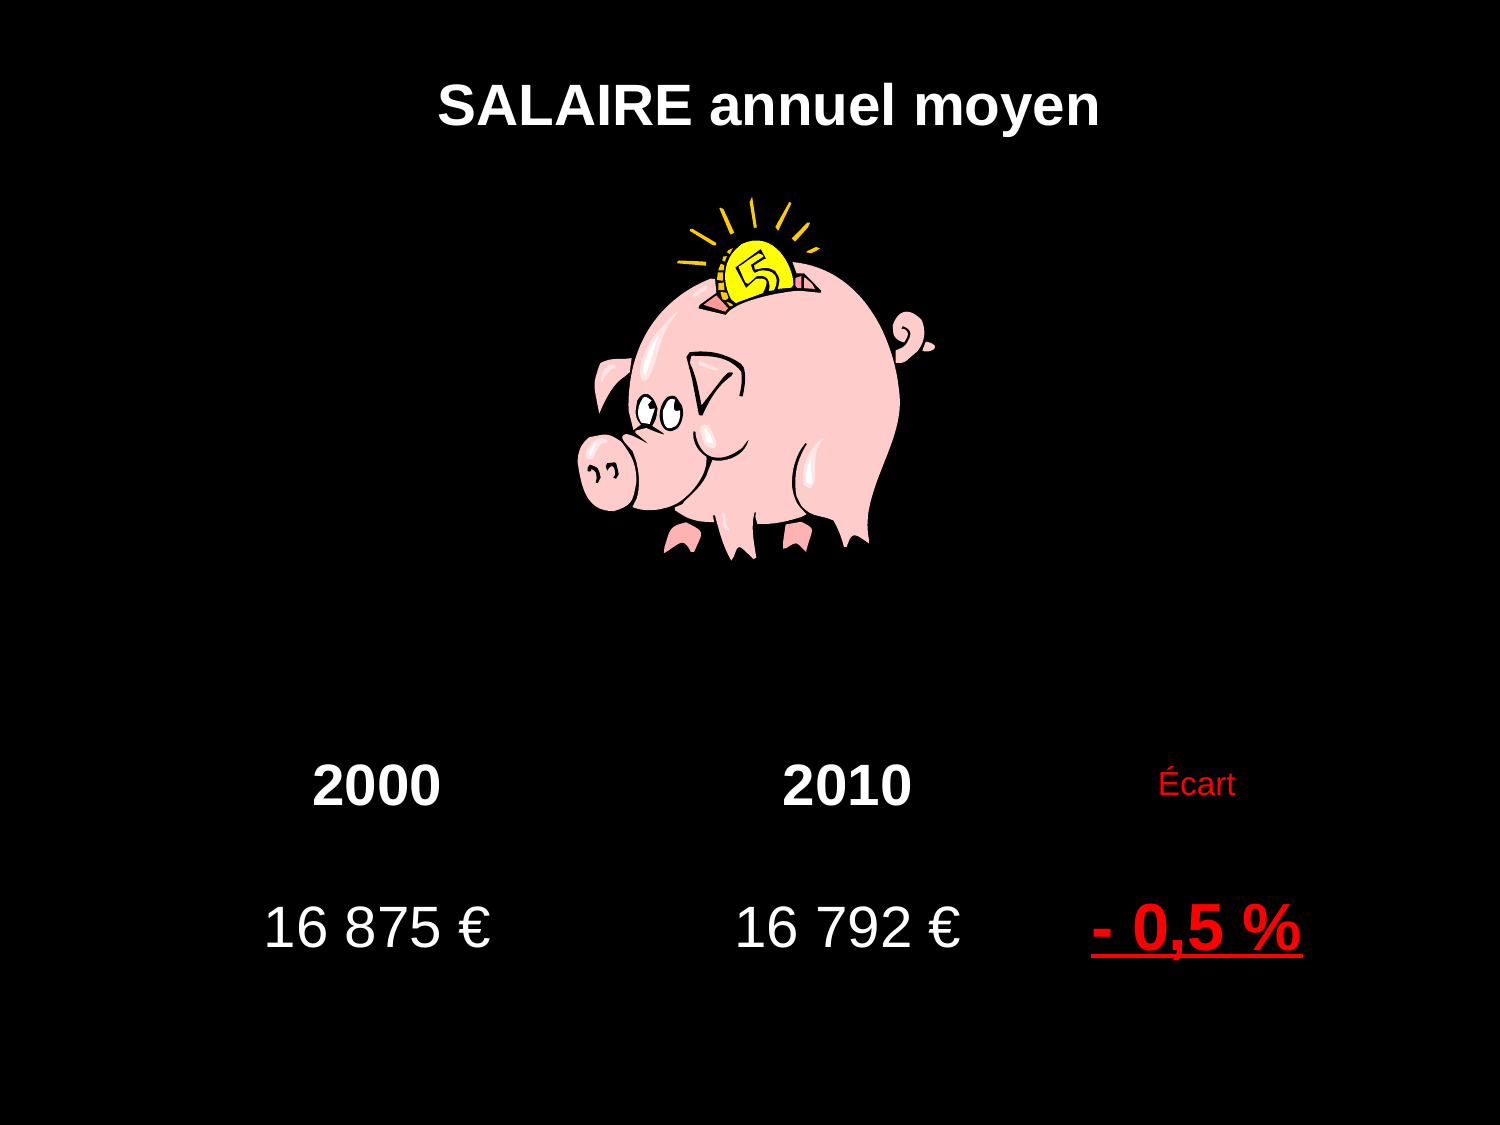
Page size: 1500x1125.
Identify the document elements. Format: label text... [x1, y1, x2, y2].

table_header 2000 [124, 740, 631, 825]
title SALAIRE annuel moyen [76, 30, 1427, 173]
table_cell 16 875 € [124, 825, 631, 1023]
picture [560, 187, 951, 575]
table_header Écart [1065, 740, 1329, 825]
table_cell 16 792 € [631, 825, 1065, 1023]
table_cell - 0,5 % [1065, 825, 1329, 1023]
table_header 2010 [631, 740, 1065, 825]
